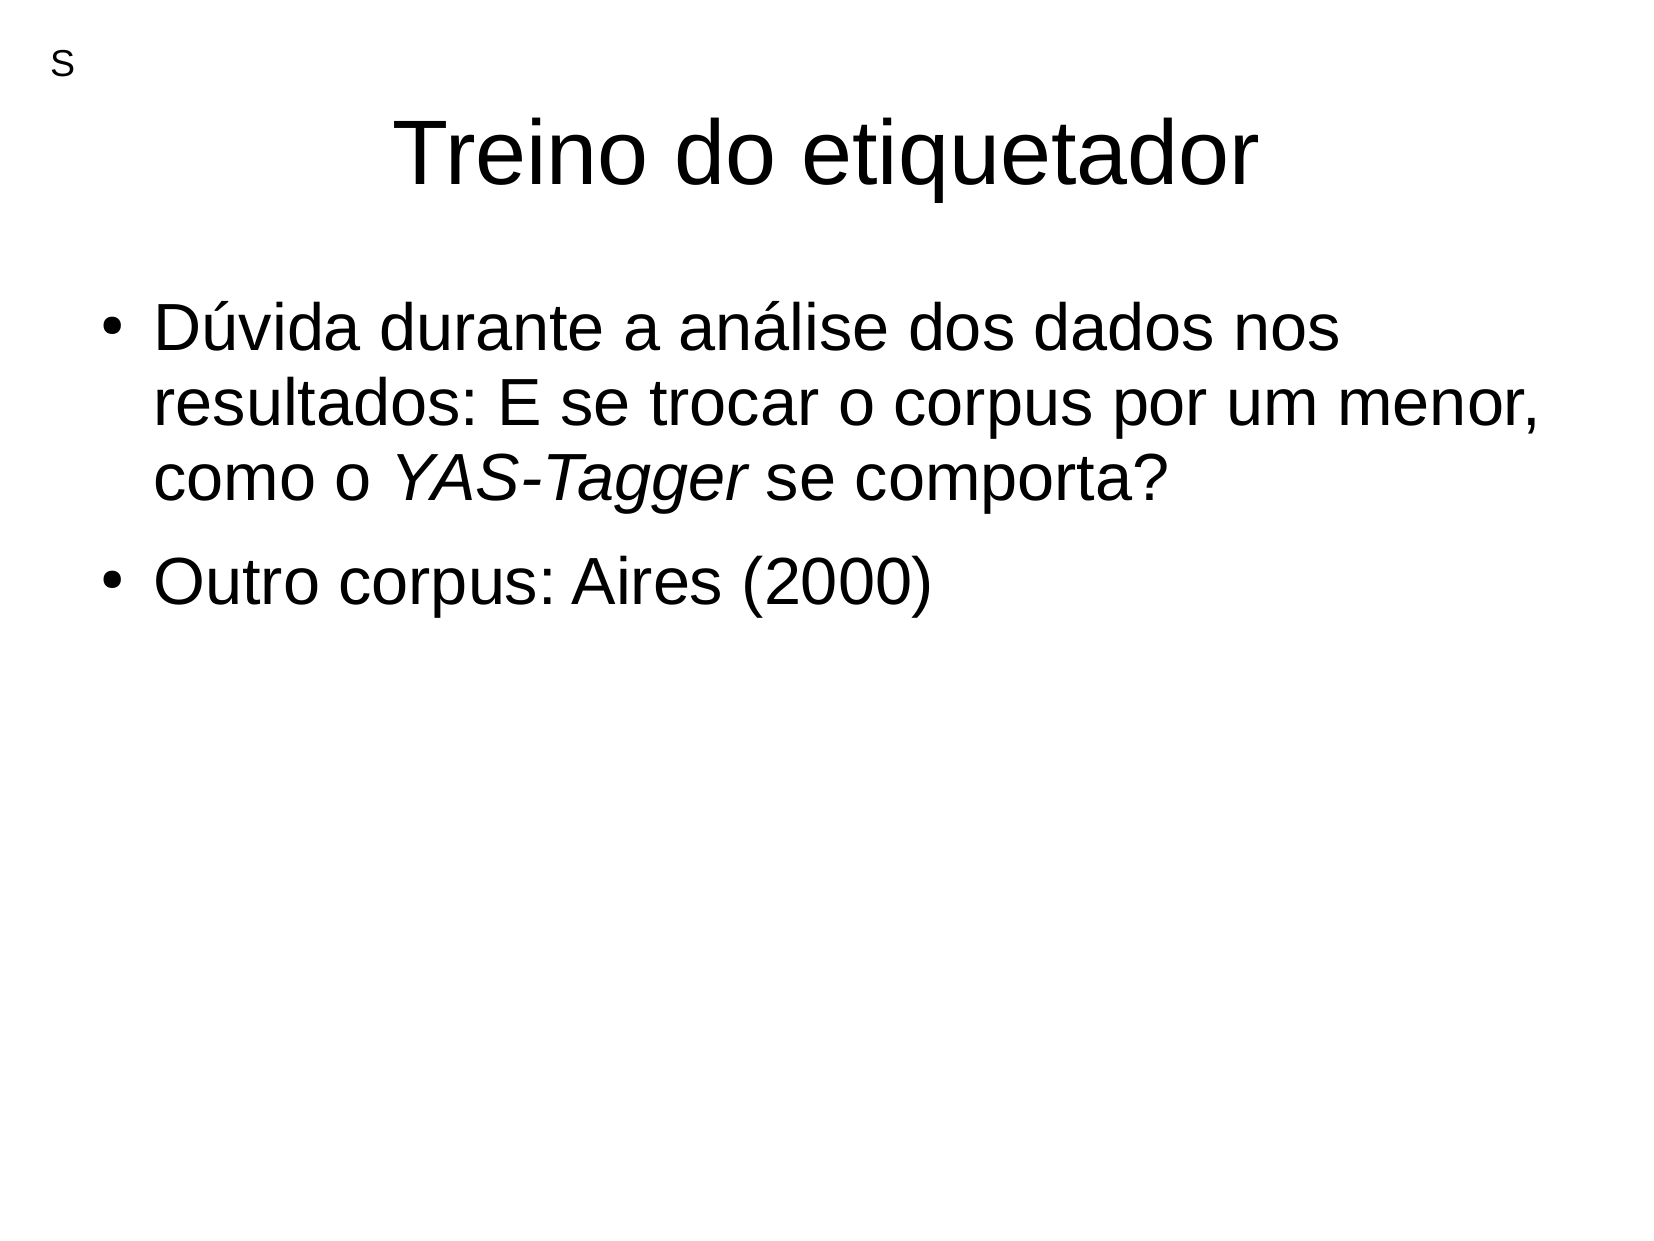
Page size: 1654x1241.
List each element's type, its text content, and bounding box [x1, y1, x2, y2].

title Treino do etiquetador [82, 49, 1571, 257]
list Dúvida durante a análise dos dados nos resultados: E se trocar o corpus por um menor, como o YAS-Tagger se comporta? Outro corpus: Aires (2000) [82, 290, 1571, 1010]
text_box S [35, 35, 91, 93]
